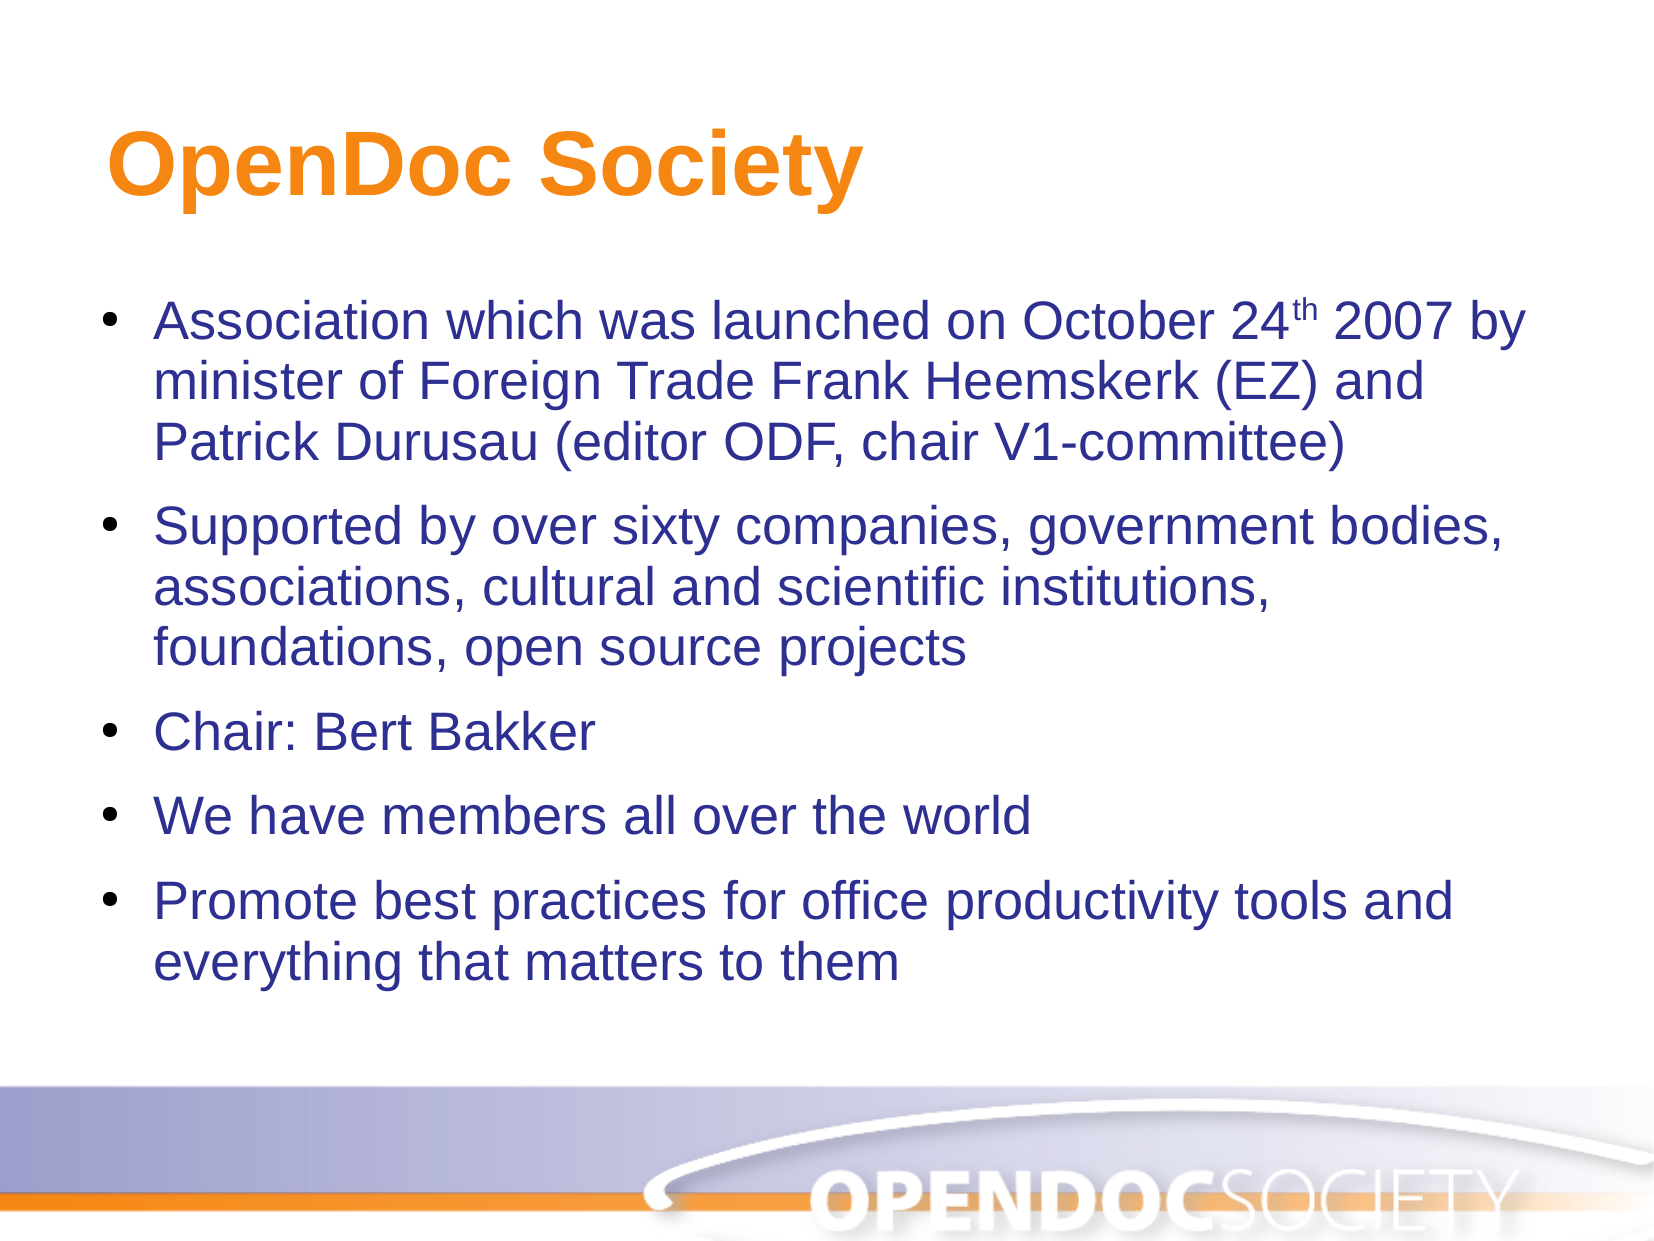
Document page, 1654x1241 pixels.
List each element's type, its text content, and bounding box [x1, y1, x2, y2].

picture [0, 0, 1654, 1241]
title OpenDoc Society [106, 108, 1595, 219]
list Association which was launched on October 24th 2007 by minister of Foreign Trade Frank Heemskerk (EZ) and Patrick Durusau (editor ODF, chair V1-committee) Supported by over sixty companies, government bodies, associations, cultural and scientific institutions, foundations, open source projects Chair: Bert Bakker We have members all over the world Promote best practices for office productivity tools and everything that matters to them [82, 290, 1571, 1109]
